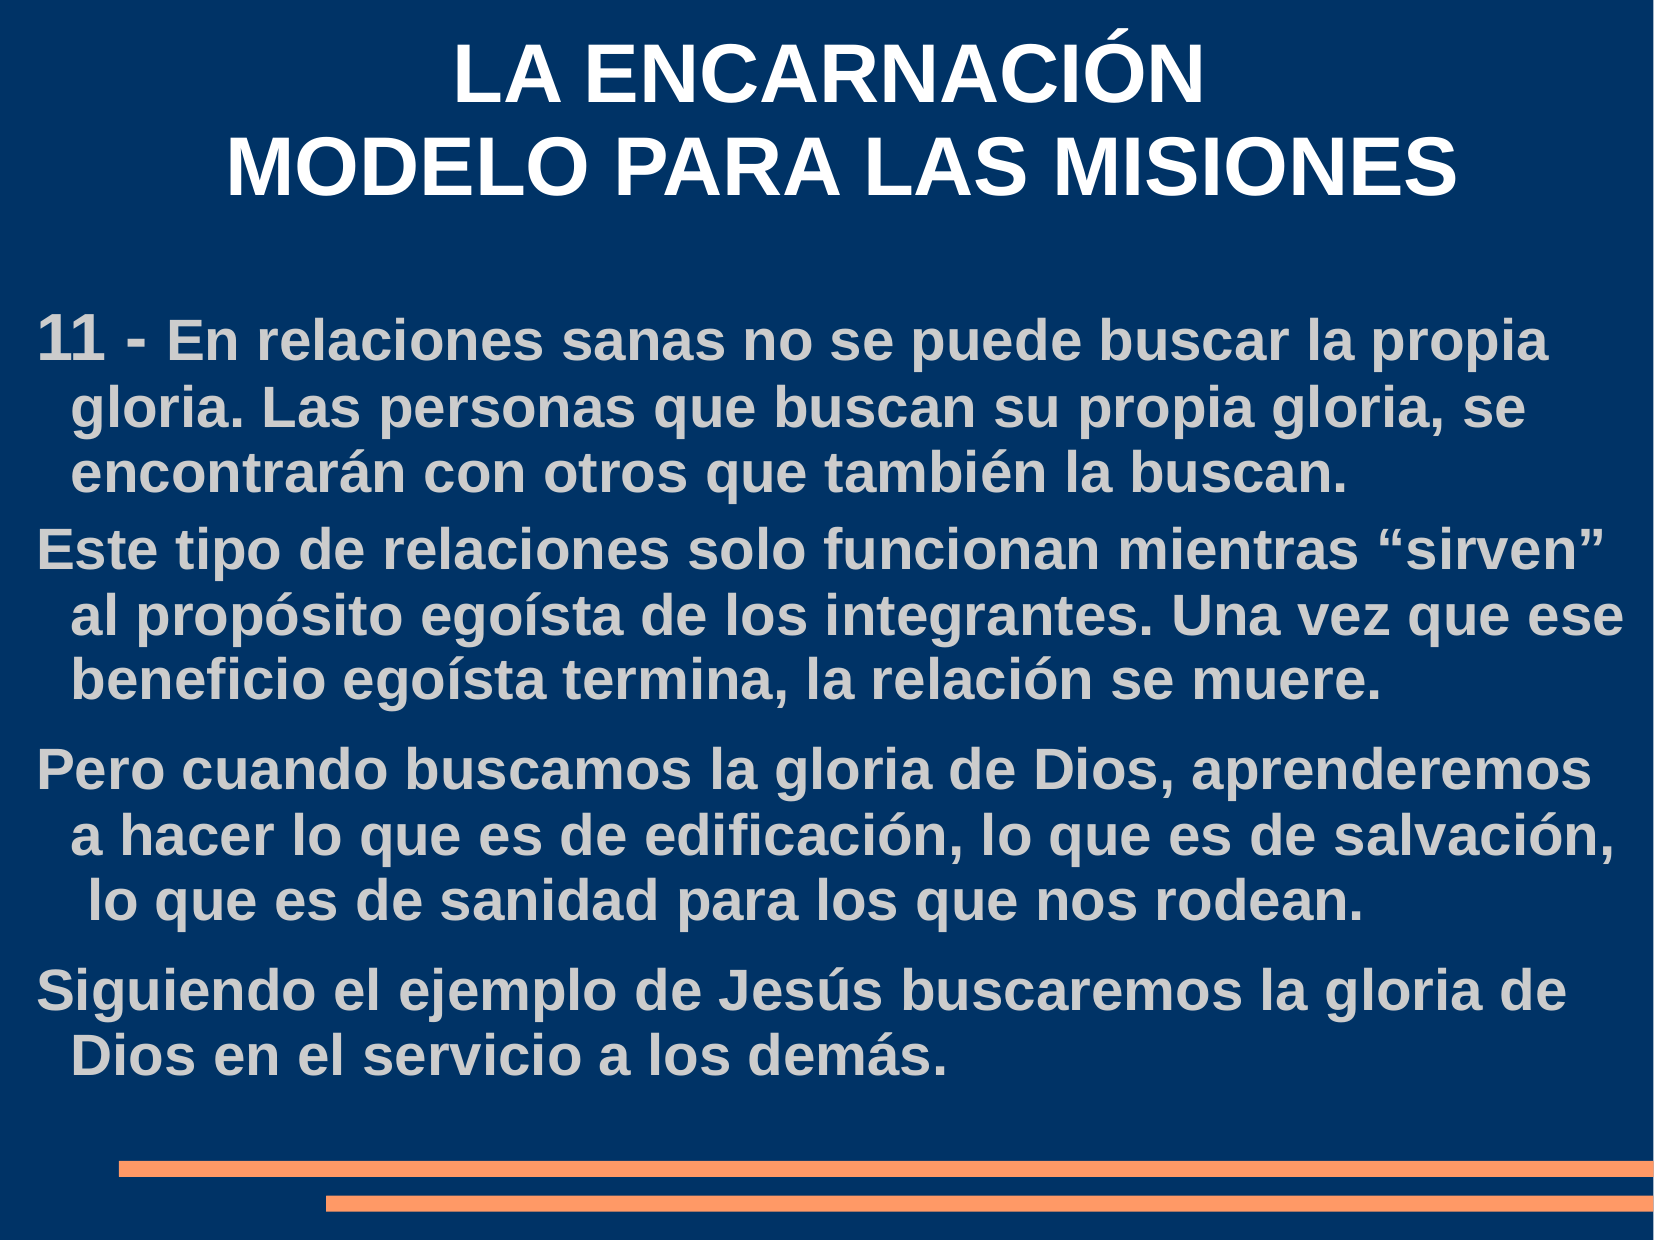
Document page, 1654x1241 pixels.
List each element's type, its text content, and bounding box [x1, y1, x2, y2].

subtitle 11 - En relaciones sanas no se puede buscar la propia gloria. Las personas que buscan su propia gloria, se encontrarán con otros que también la buscan. Este tipo de relaciones solo funcionan mientras “sirven” al propósito egoísta de los integrantes. Una vez que ese beneficio egoísta termina, la relación se muere. Pero cuando buscamos la gloria de Dios, aprenderemos a hacer lo que es de edificación, lo que es de salvación, lo que es de sanidad para los que nos rodean. Siguiendo el ejemplo de Jesús buscaremos la gloria de Dios en el servicio a los demás. [35, 212, 1630, 1173]
title LA ENCARNACIÓN MODELO PARA LAS MISIONES [23, 0, 1619, 237]
